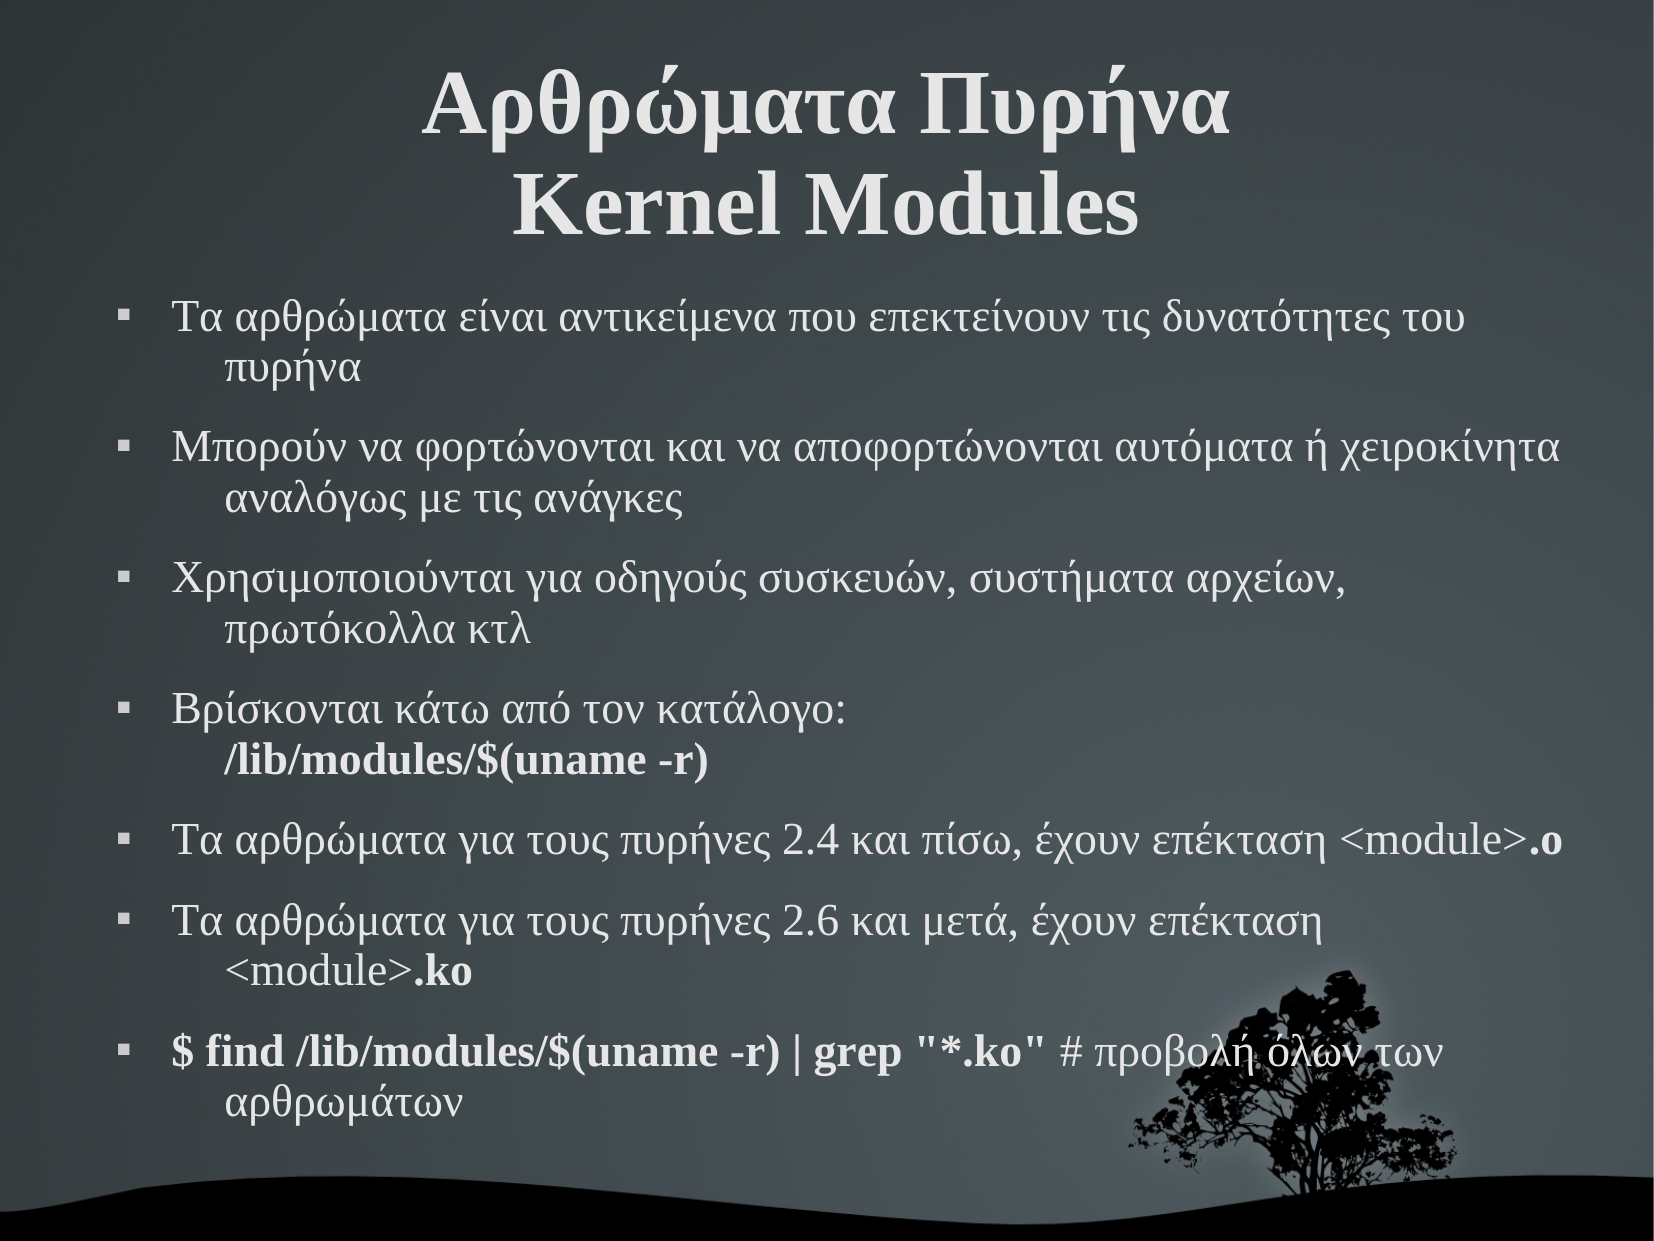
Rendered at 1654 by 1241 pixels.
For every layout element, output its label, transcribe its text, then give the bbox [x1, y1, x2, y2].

picture [0, 0, 1654, 1241]
list Τα αρθρώματα είναι αντικείμενα που επεκτείνουν τις δυνατότητες του πυρήνα Μπορούν να φορτώνονται και να αποφορτώνονται αυτόματα ή χειροκίνητα αναλόγως με τις ανάγκες Χρησιμοποιούνται για οδηγούς συσκευών, συστήματα αρχείων, πρωτόκολλα κτλ Βρίσκονται κάτω από τον κατάλογο: /lib/modules/$(uname -r) Τα αρθρώματα για τους πυρήνες 2.4 και πίσω, έχουν επέκταση <module>.o Τα αρθρώματα για τους πυρήνες 2.6 και μετά, έχουν επέκταση <module>.ko $ find /lib/modules/$(uname -r) | grep "*.ko" # προβολή όλων των αρθρωμάτων [82, 290, 1571, 1241]
title Αρθρώματα Πυρήνα Kernel Modules [82, 33, 1571, 273]
